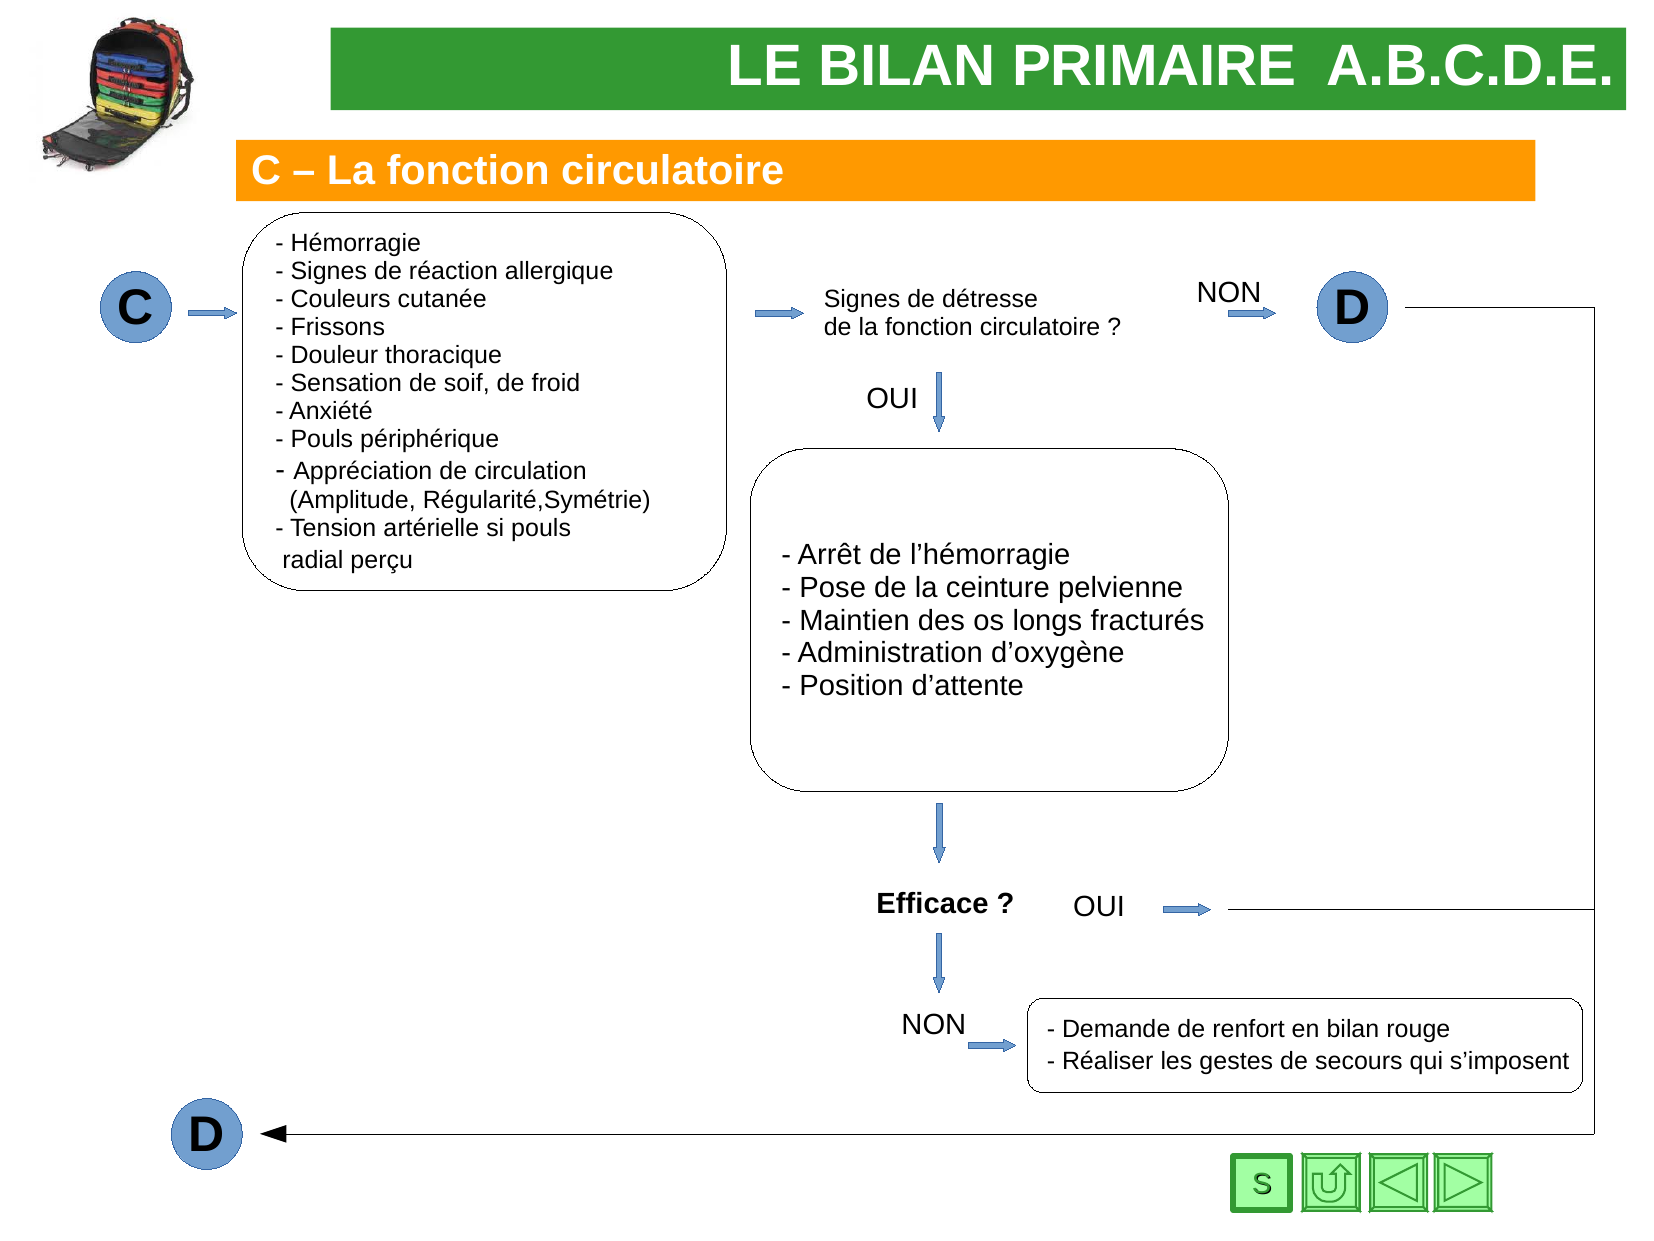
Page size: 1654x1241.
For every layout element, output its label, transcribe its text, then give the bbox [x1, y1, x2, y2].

text_box C – La fonction circulatoire [236, 139, 1536, 202]
text_box [933, 803, 946, 863]
text_box D [171, 1098, 243, 1170]
text_box [755, 307, 804, 319]
text_box OUI [1062, 874, 1146, 934]
text_box LE BILAN PRIMAIRE A.B.C.D.E. [330, 25, 1630, 107]
text_box Efficace ? [879, 868, 1022, 934]
text_box - Demande de renfort en bilan rouge - Réaliser les gestes de secours qui s’imposent [1027, 998, 1583, 1093]
text_box [933, 934, 945, 992]
text_box [1163, 903, 1211, 916]
text_box [968, 1039, 1016, 1052]
text_box [188, 307, 237, 319]
text_box OUI [856, 366, 939, 426]
text_box C [100, 271, 172, 343]
text_box NON [1192, 259, 1276, 319]
text_box - Arrêt de l’hémorragie - Pose de la ceinture pelvienne - Maintien des os longs fracturés - Administration d’oxygène - Position d’attente [750, 448, 1229, 792]
text_box Signes de détresse de la fonction circulatoire ? [809, 248, 1140, 378]
picture [29, 5, 201, 183]
text_box D [1316, 271, 1388, 343]
text_box - Hémorragie - Signes de réaction allergique - Couleurs cutanée - Frissons - Douleur thoracique - Sensation de soif, de froid - Anxiété - Pouls périphérique - Appréciation de circulation (Amplitude, Régularité,Symétrie) - Tension artérielle si pouls radial perçu [242, 212, 727, 591]
text_box NON [897, 992, 981, 1052]
text_box [936, 378, 945, 432]
